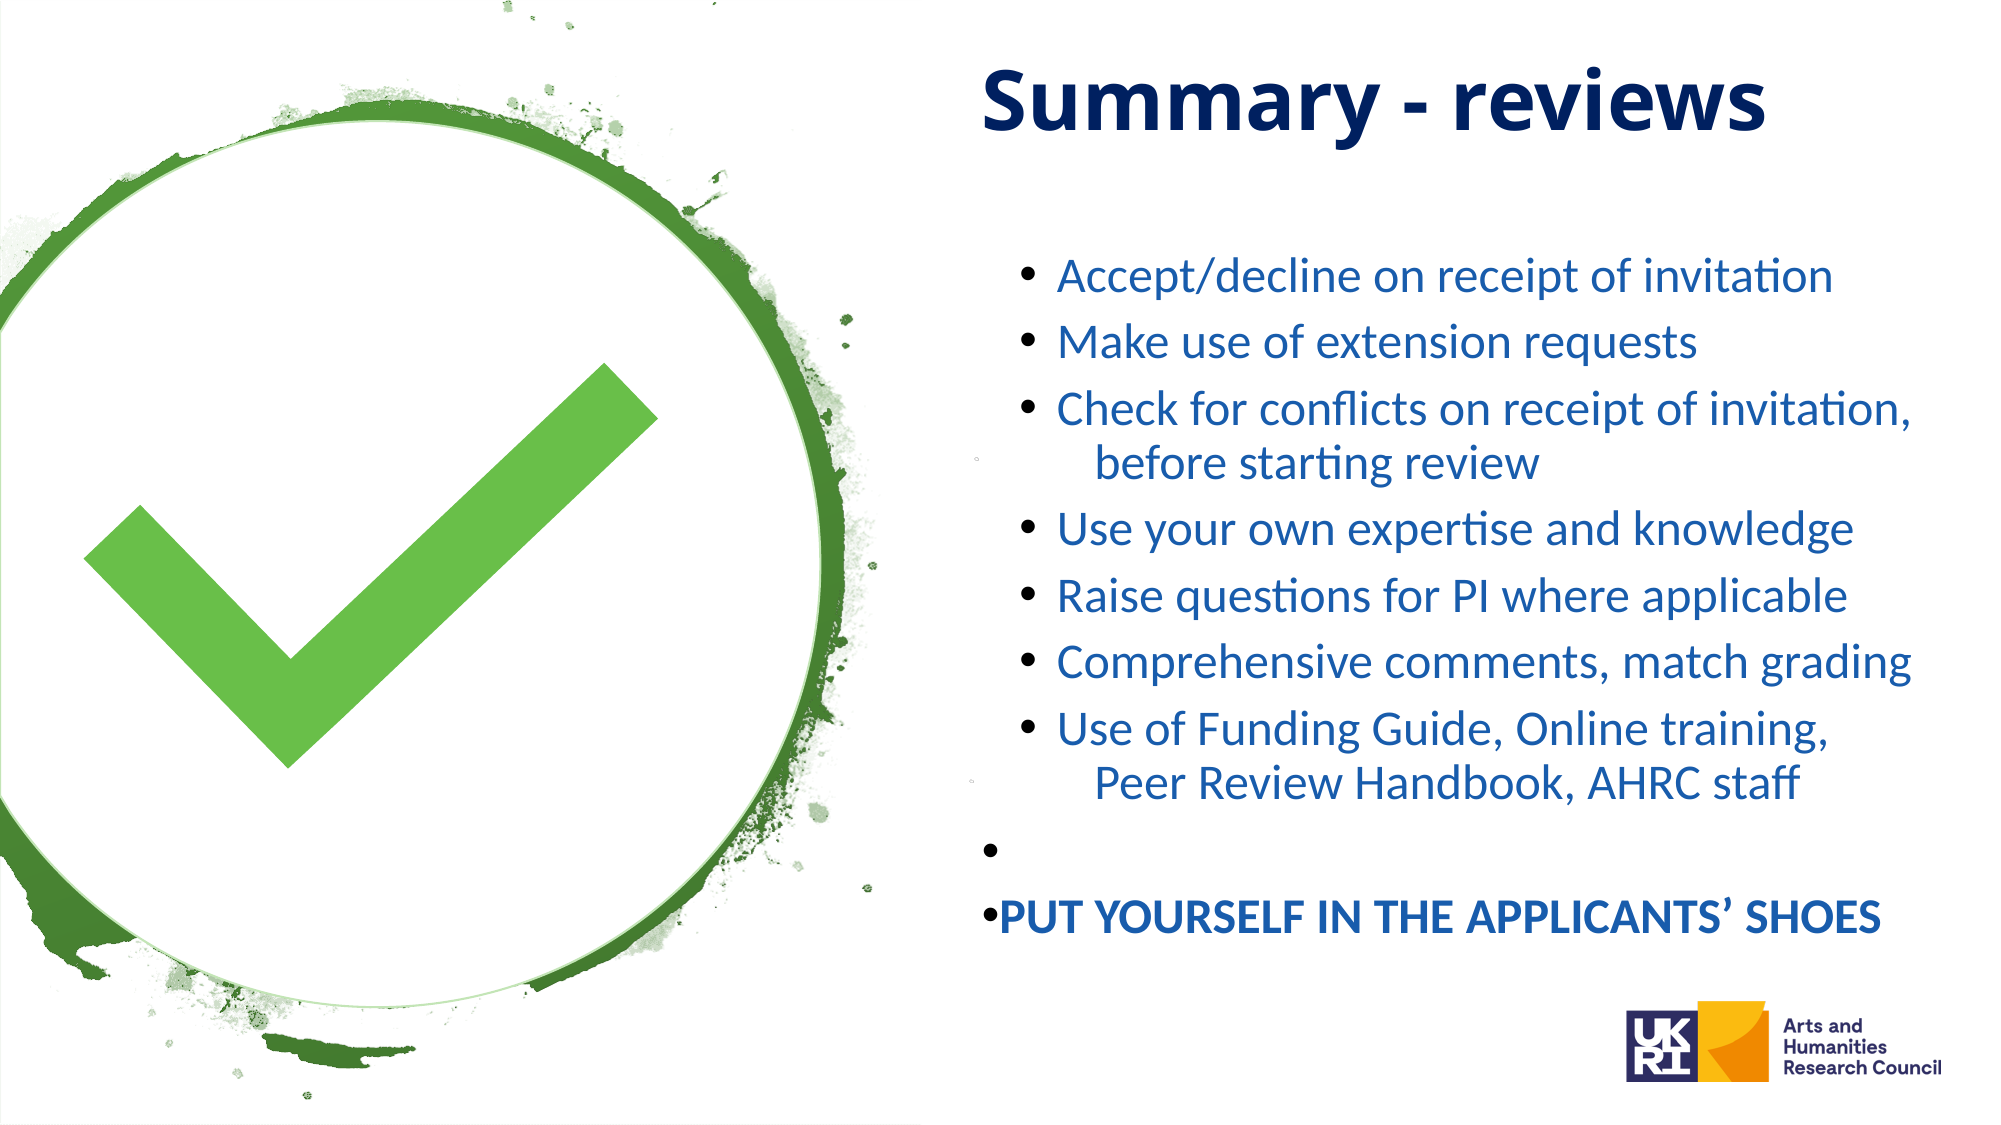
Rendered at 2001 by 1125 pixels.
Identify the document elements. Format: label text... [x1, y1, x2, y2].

text_box Summary - reviews [966, 35, 1784, 164]
text_box [0, 121, 821, 1008]
text_box Accept/decline on receipt of invitation Make use of extension requests Check for conflicts on receipt of invitation, before starting review Use your own expertise and knowledge Raise questions for PI where applicable Comprehensive comments, match grading Use of Funding Guide, Online training, Peer Review Handbook, AHRC staff PUT YOURSELF IN THE APPLICANTS’ SHOES [967, 199, 1941, 994]
picture [0, 0, 2000, 1125]
picture [73, 267, 668, 862]
